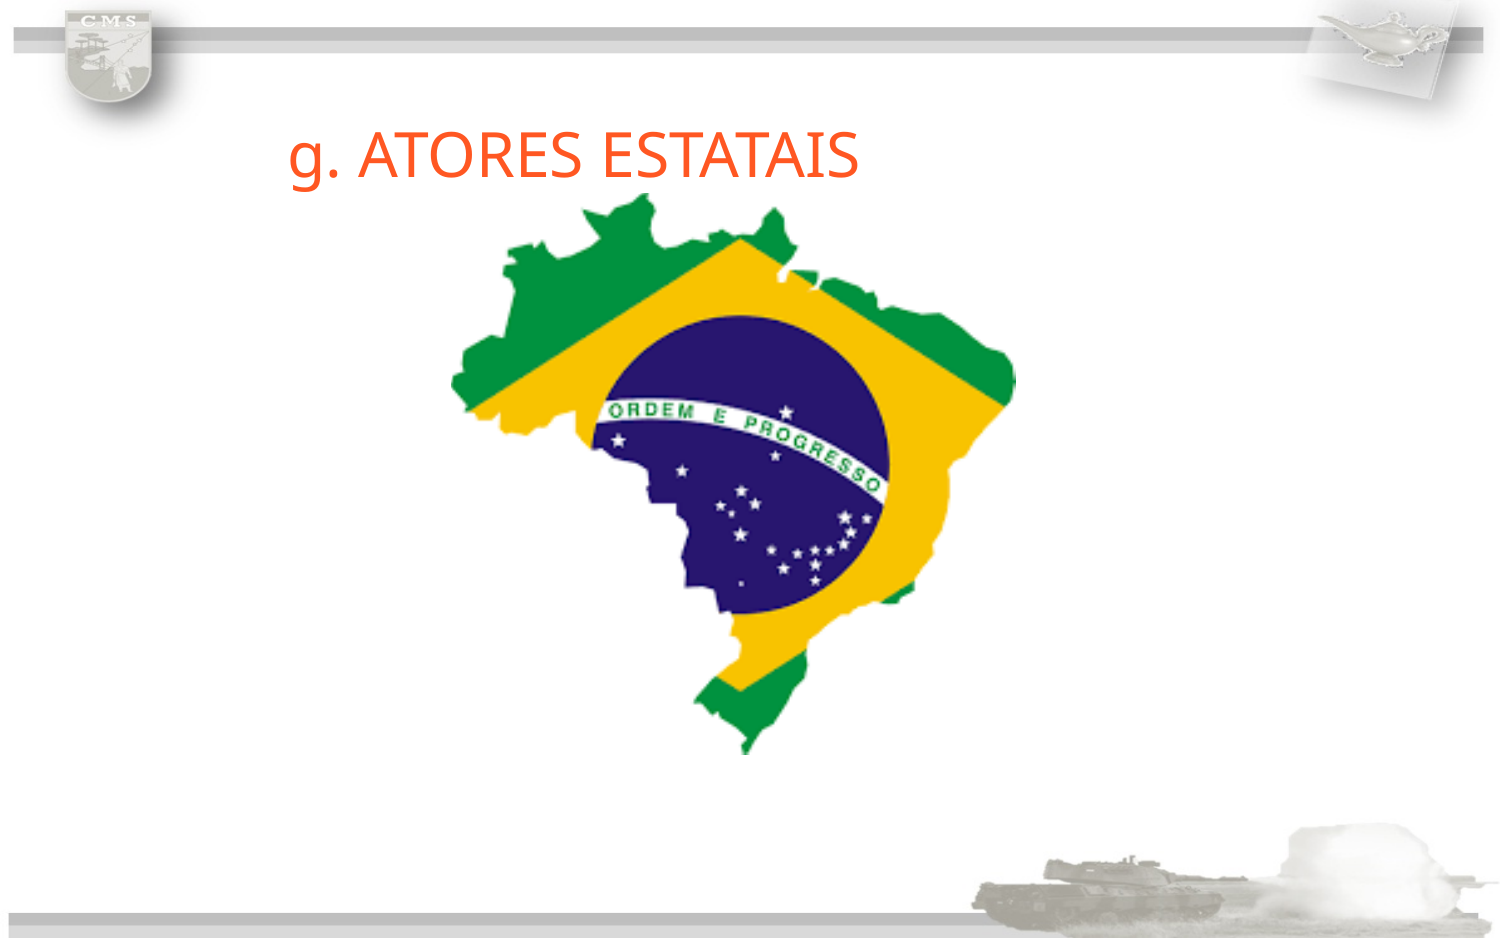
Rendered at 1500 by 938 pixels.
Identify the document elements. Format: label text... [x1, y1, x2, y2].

text_box g. ATORES ESTATAIS [272, 107, 1021, 195]
picture [0, 0, 1500, 938]
